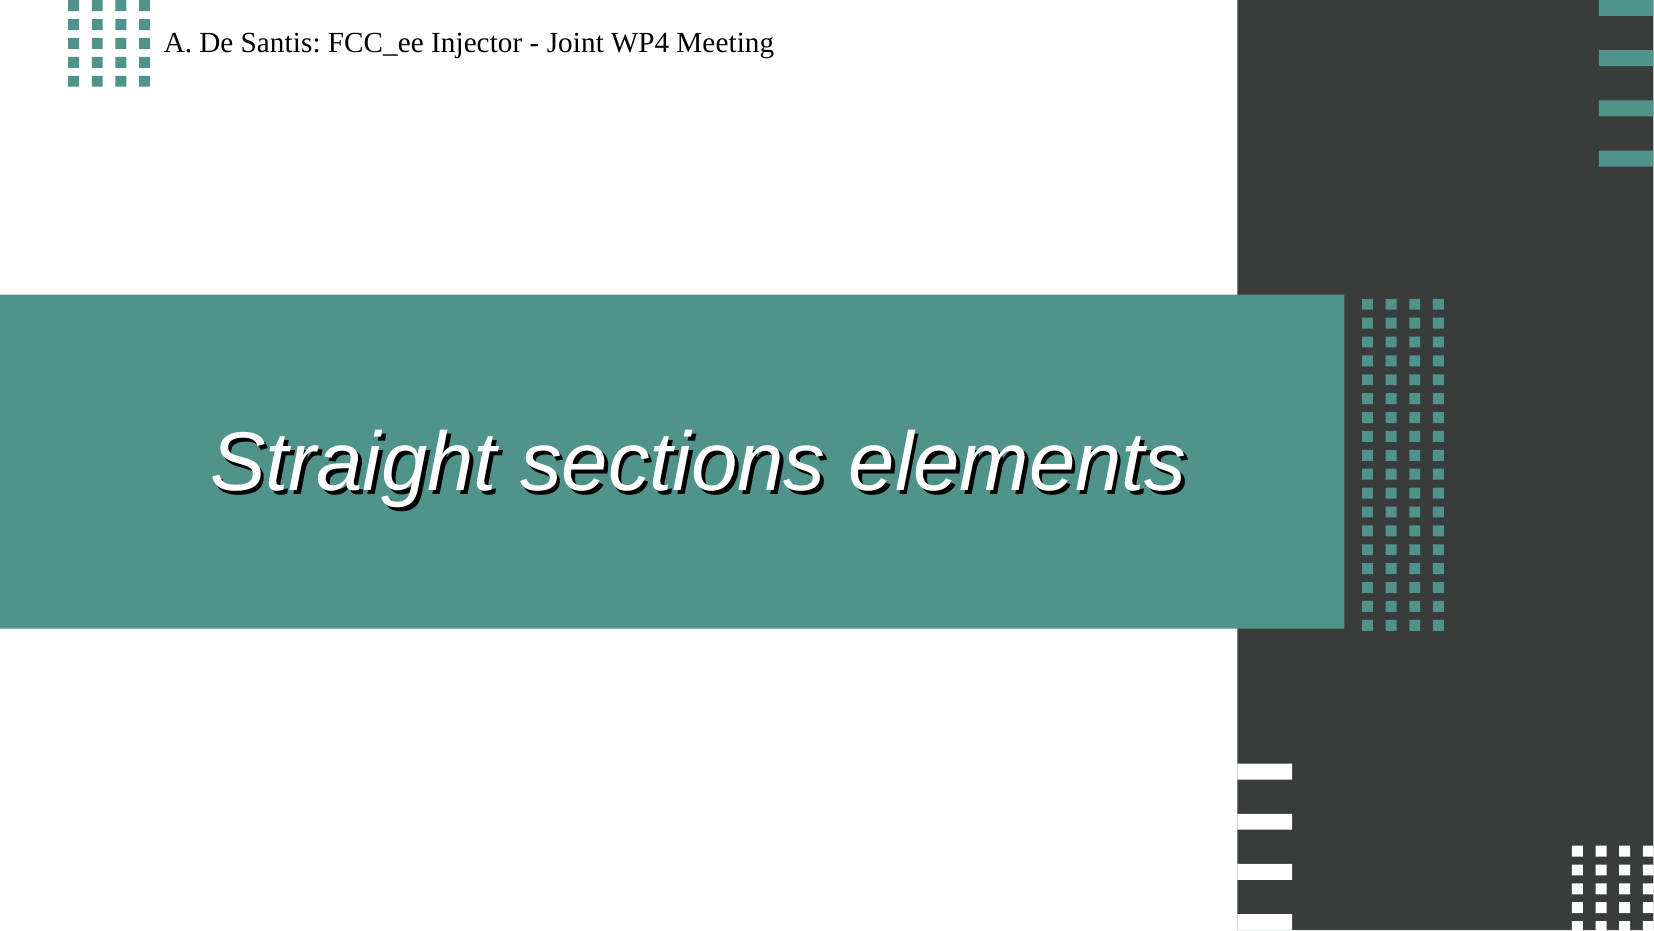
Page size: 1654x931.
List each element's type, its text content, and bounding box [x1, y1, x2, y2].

title Straight sections elements [0, 294, 1345, 629]
